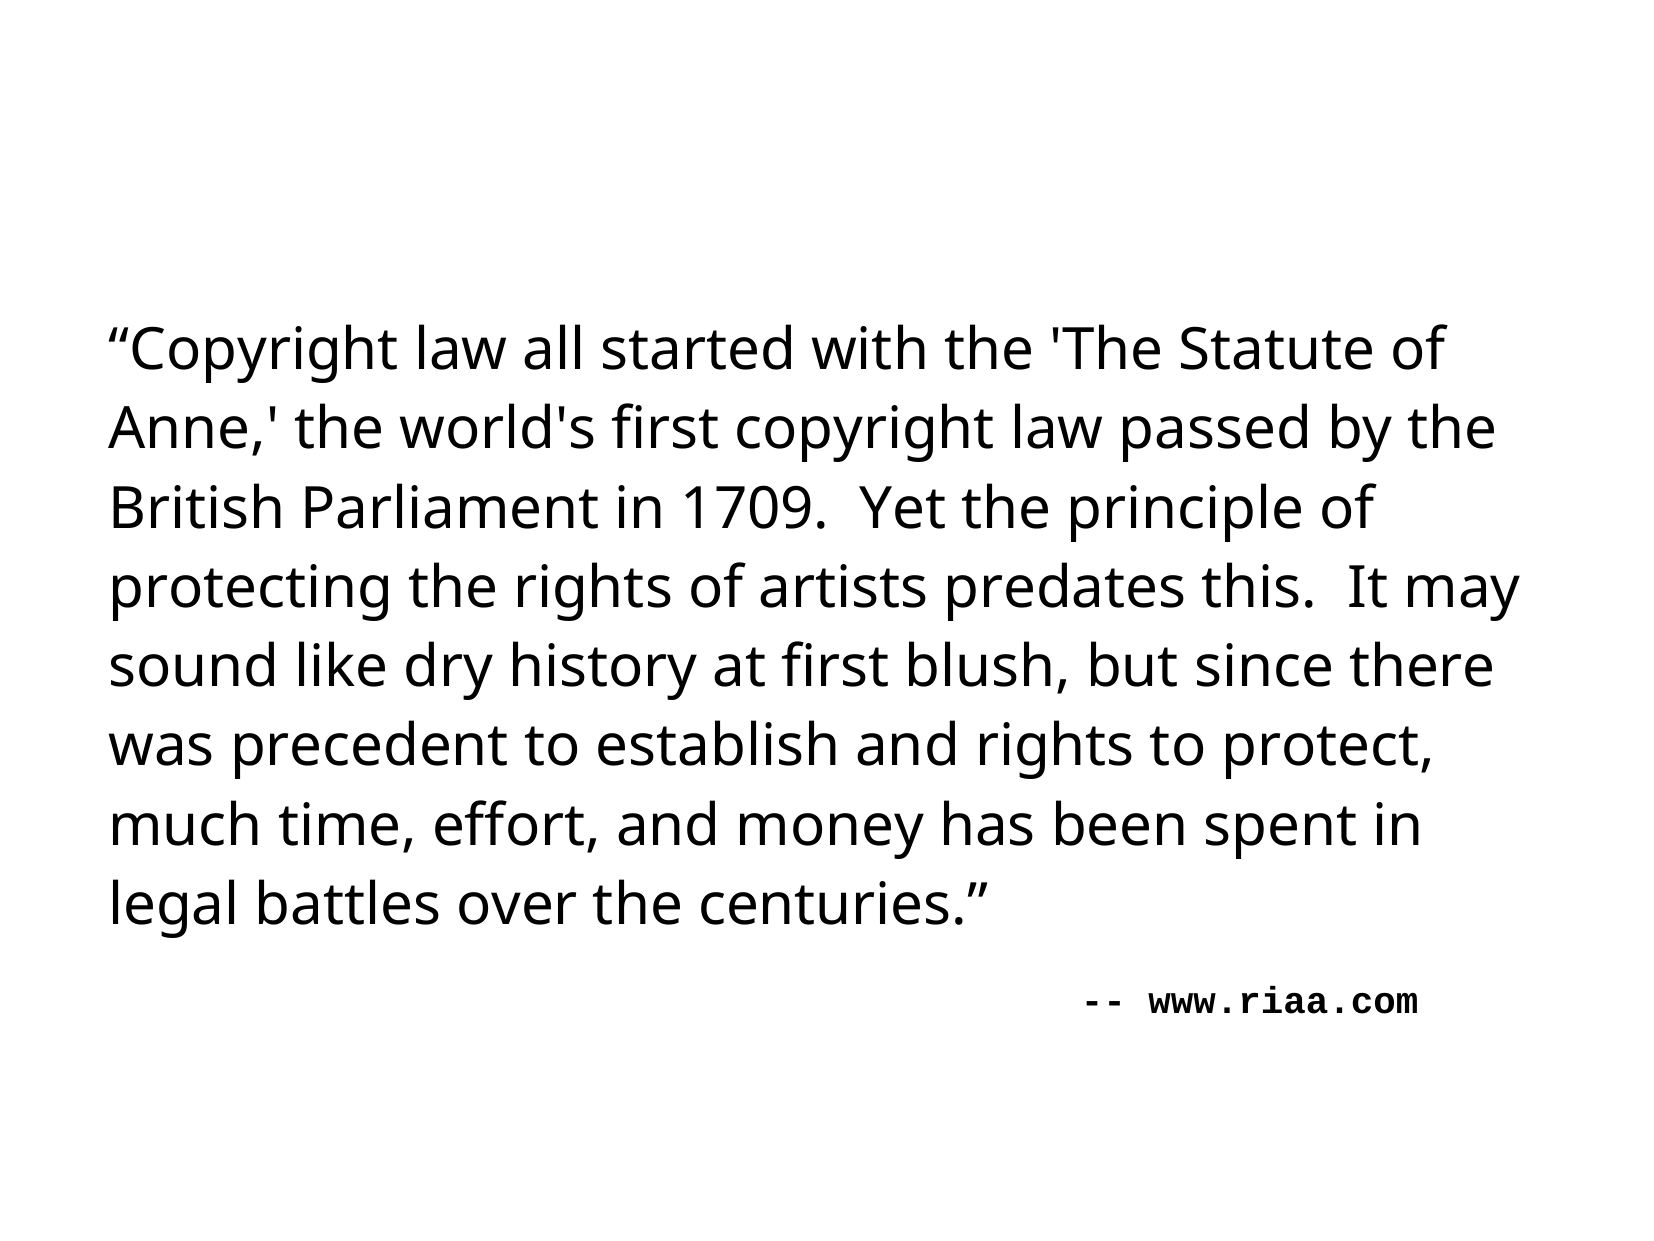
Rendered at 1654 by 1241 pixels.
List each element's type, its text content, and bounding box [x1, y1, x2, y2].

text_box -- www.riaa.com [1066, 975, 1434, 1040]
text_box [131, 465, 162, 541]
text_box “Copyright law all started with the 'The Statute of Anne,' the world's first copyright law passed by the British Parliament in 1709. Yet the principle of protecting the rights of artists predates this. It may sound like dry history at first blush, but since there was precedent to establish and rights to protect, much time, effort, and money has been spent in legal battles over the centuries.” [93, 300, 1605, 958]
